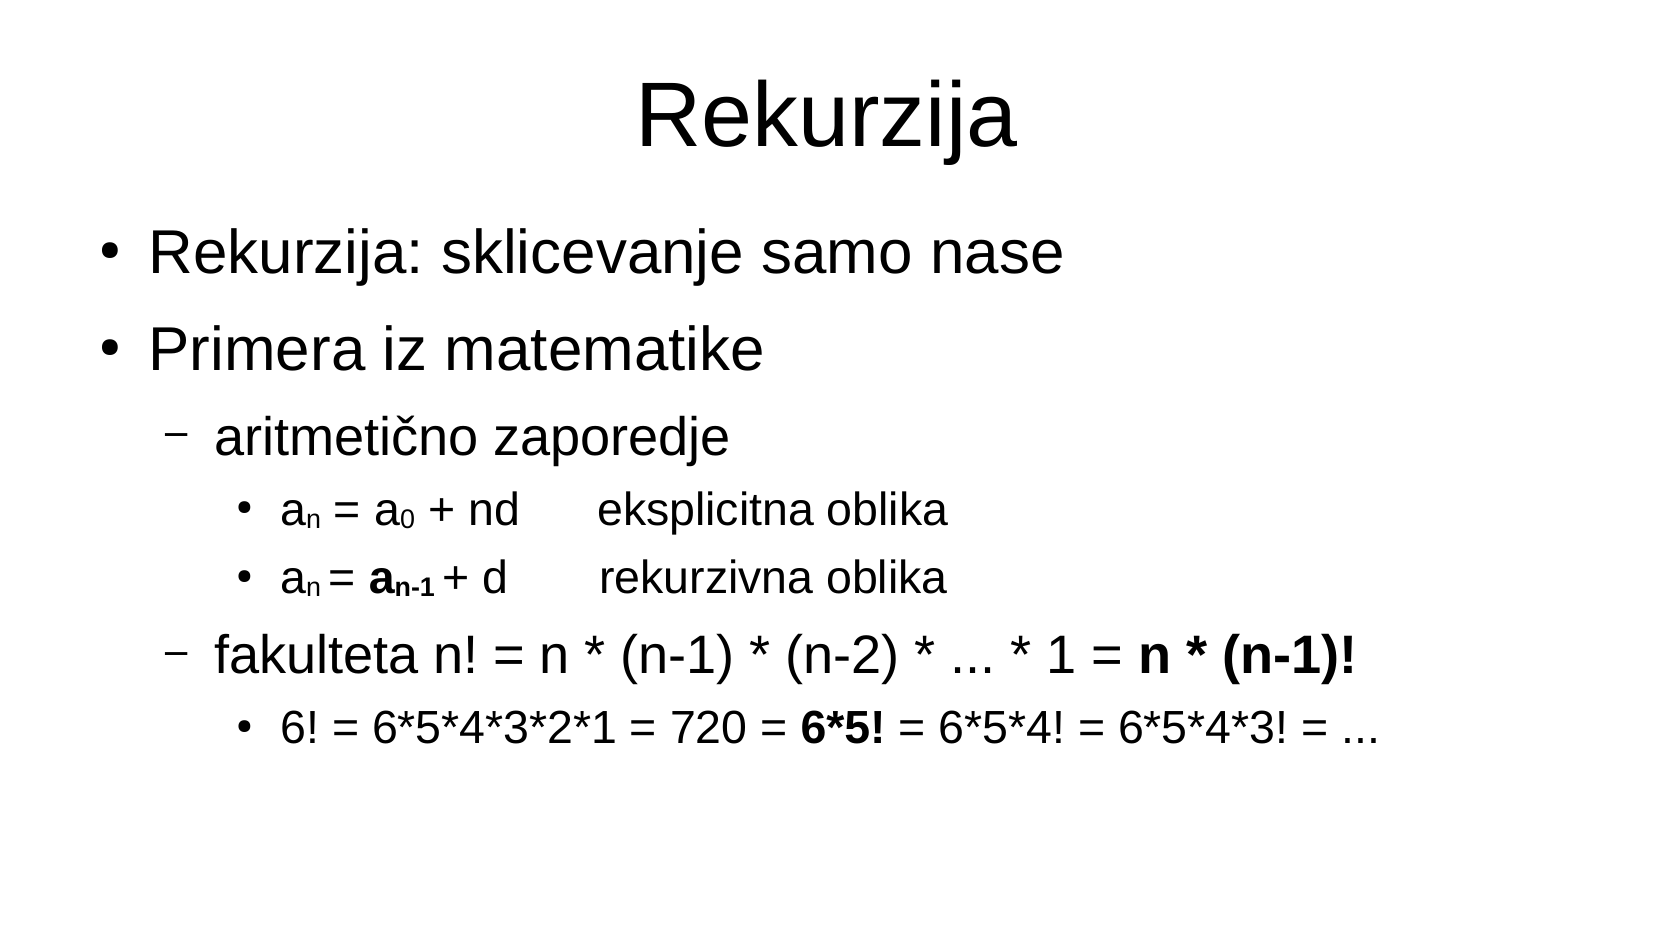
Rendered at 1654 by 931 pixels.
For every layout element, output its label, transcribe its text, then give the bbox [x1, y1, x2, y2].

list Rekurzija: sklicevanje samo nase Primera iz matematike aritmetično zaporedje an = a0 + nd eksplicitna oblika an = an-1 + d rekurzivna oblika fakulteta n! = n * (n-1) * (n-2) * ... * 1 = n * (n-1)! 6! = 6*5*4*3*2*1 = 720 = 6*5! = 6*5*4! = 6*5*4*3! = ... [82, 217, 1571, 758]
title Rekurzija [82, 37, 1571, 193]
